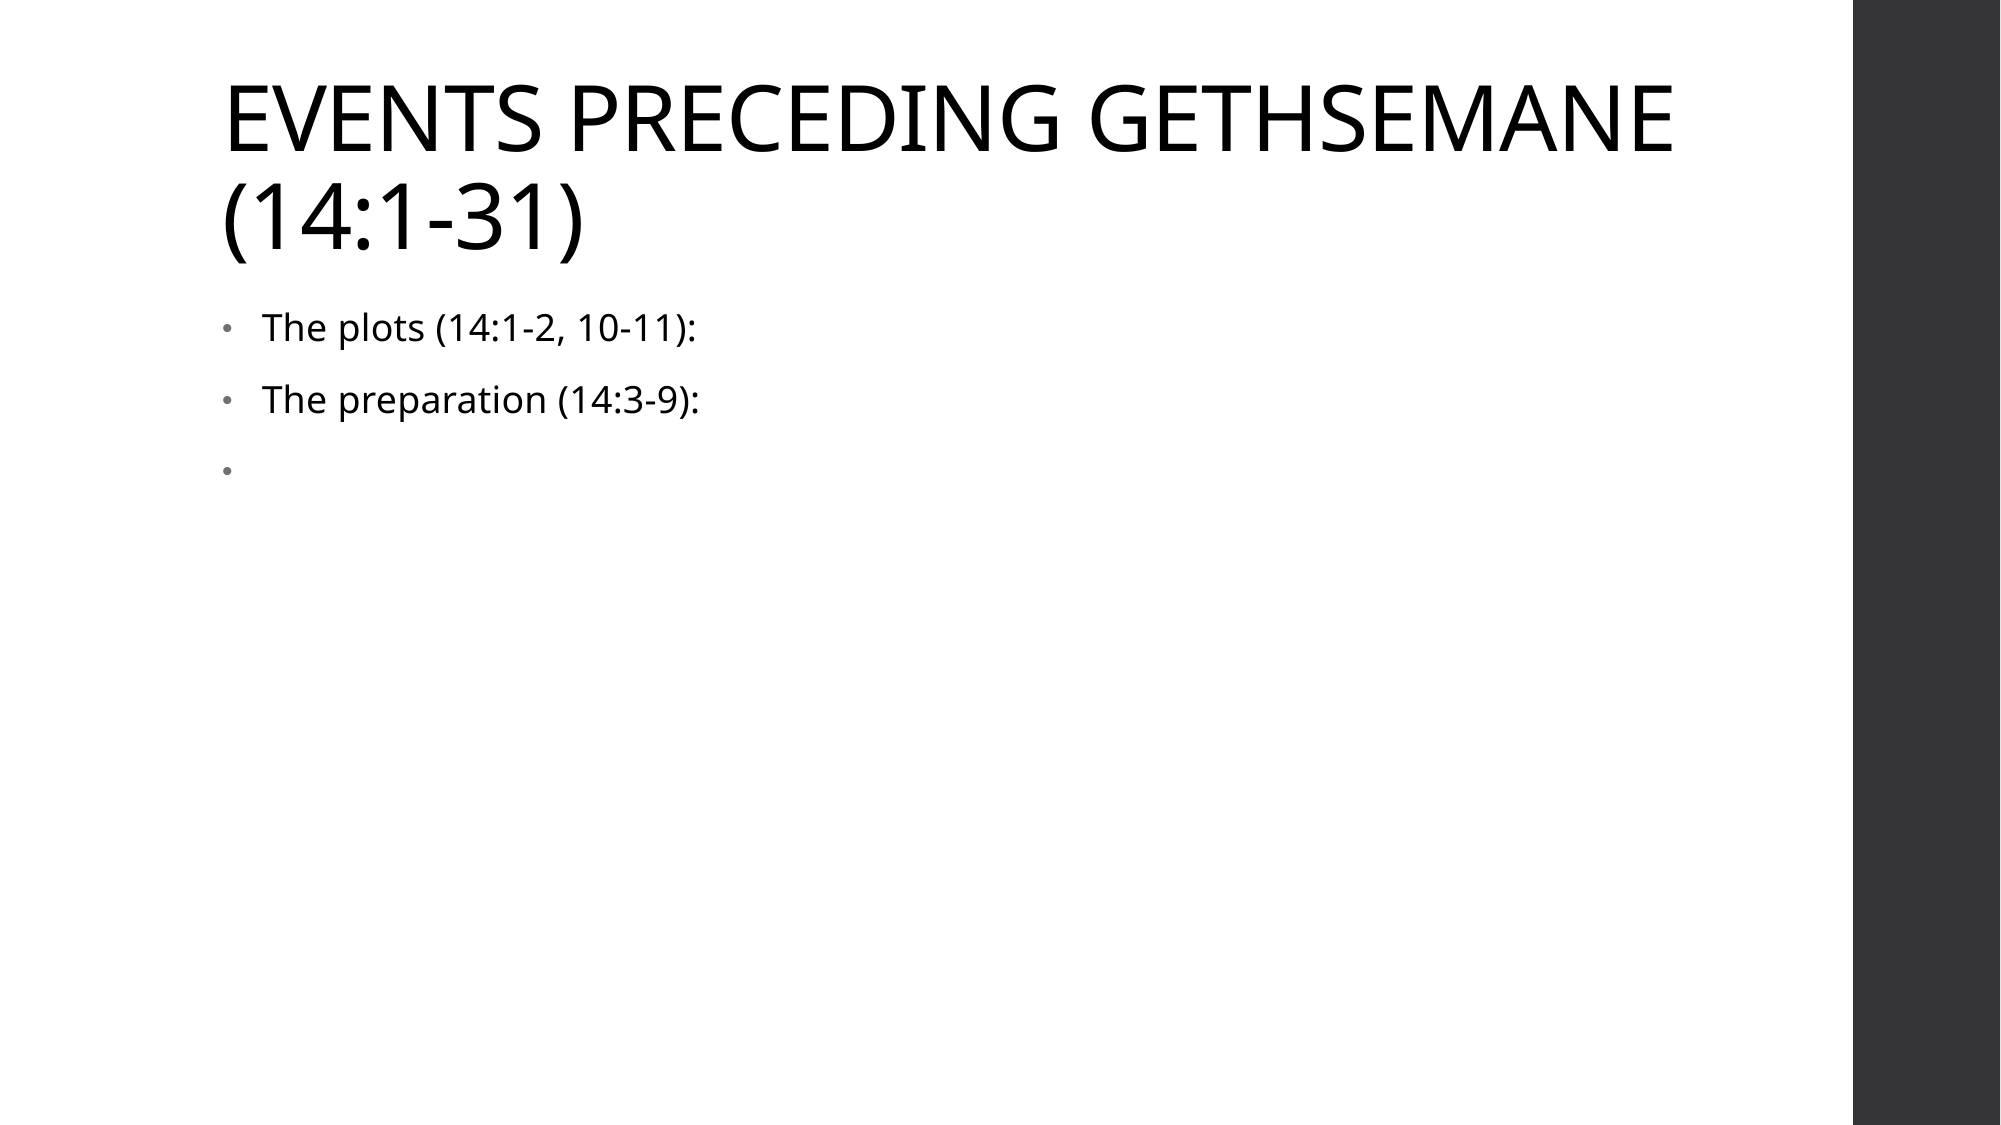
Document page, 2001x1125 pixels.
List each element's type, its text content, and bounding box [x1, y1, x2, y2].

list The plots (14:1-2, 10-11): The preparation (14:3-9): [206, 299, 1617, 1014]
title EVENTS PRECEDING GETHSEMANE (14:1-31) [206, 60, 1797, 278]
